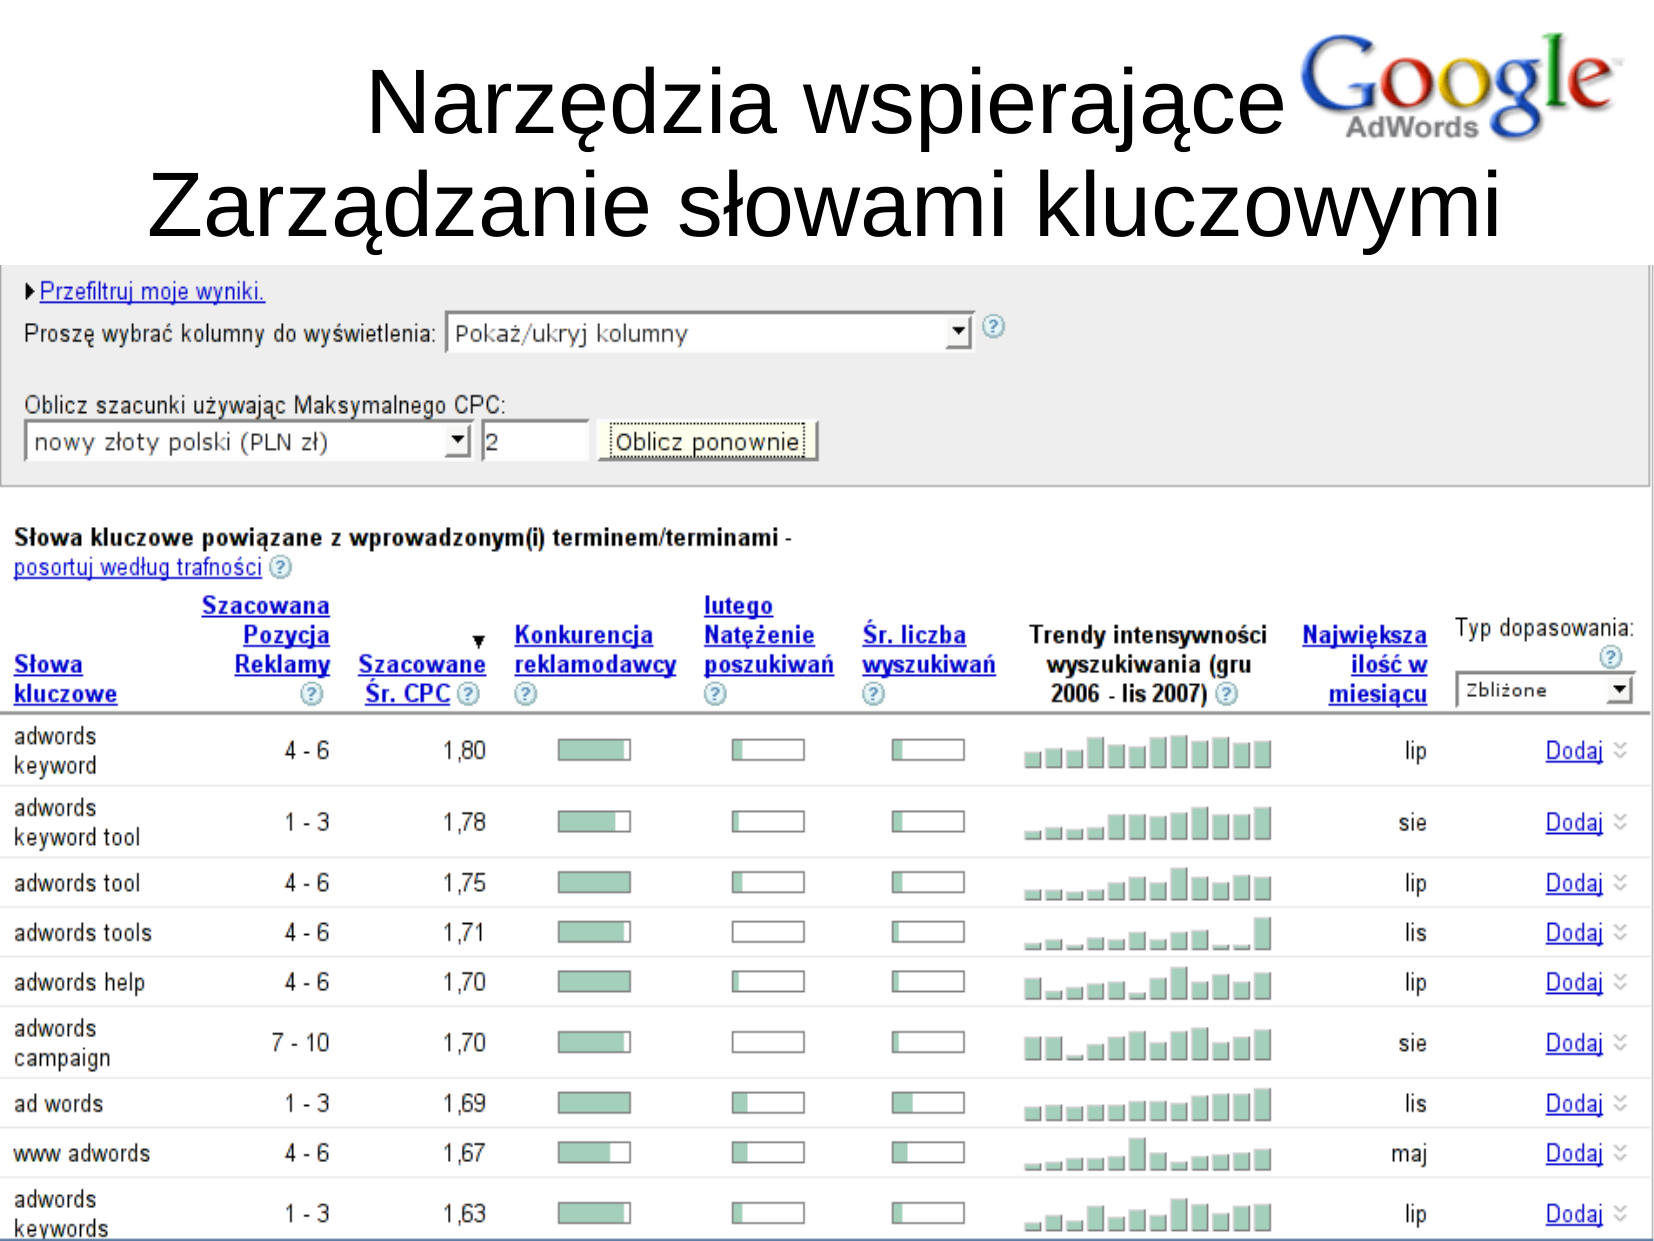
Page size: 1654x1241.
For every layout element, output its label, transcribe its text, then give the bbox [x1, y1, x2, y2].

picture [1299, 27, 1625, 148]
picture [0, 265, 1654, 1241]
title Narzędzia wspierające Zarządzanie słowami kluczowymi [82, 49, 1571, 257]
